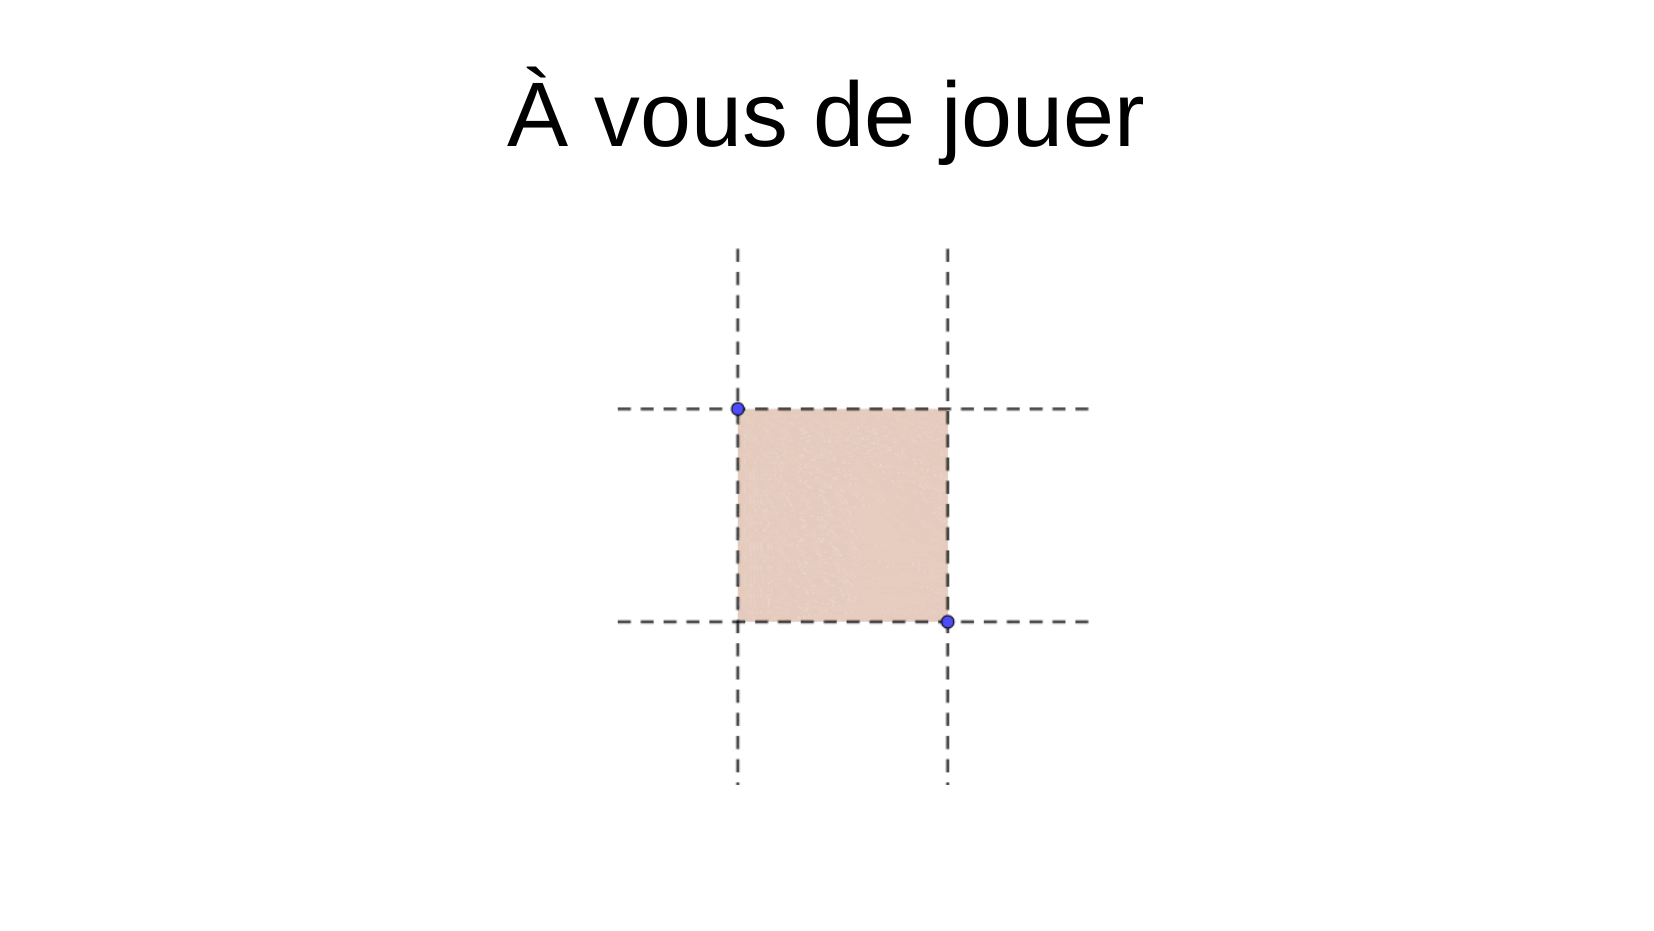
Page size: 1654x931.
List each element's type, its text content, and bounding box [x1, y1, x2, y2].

picture [613, 247, 1099, 785]
title À vous de jouer [82, 37, 1571, 193]
